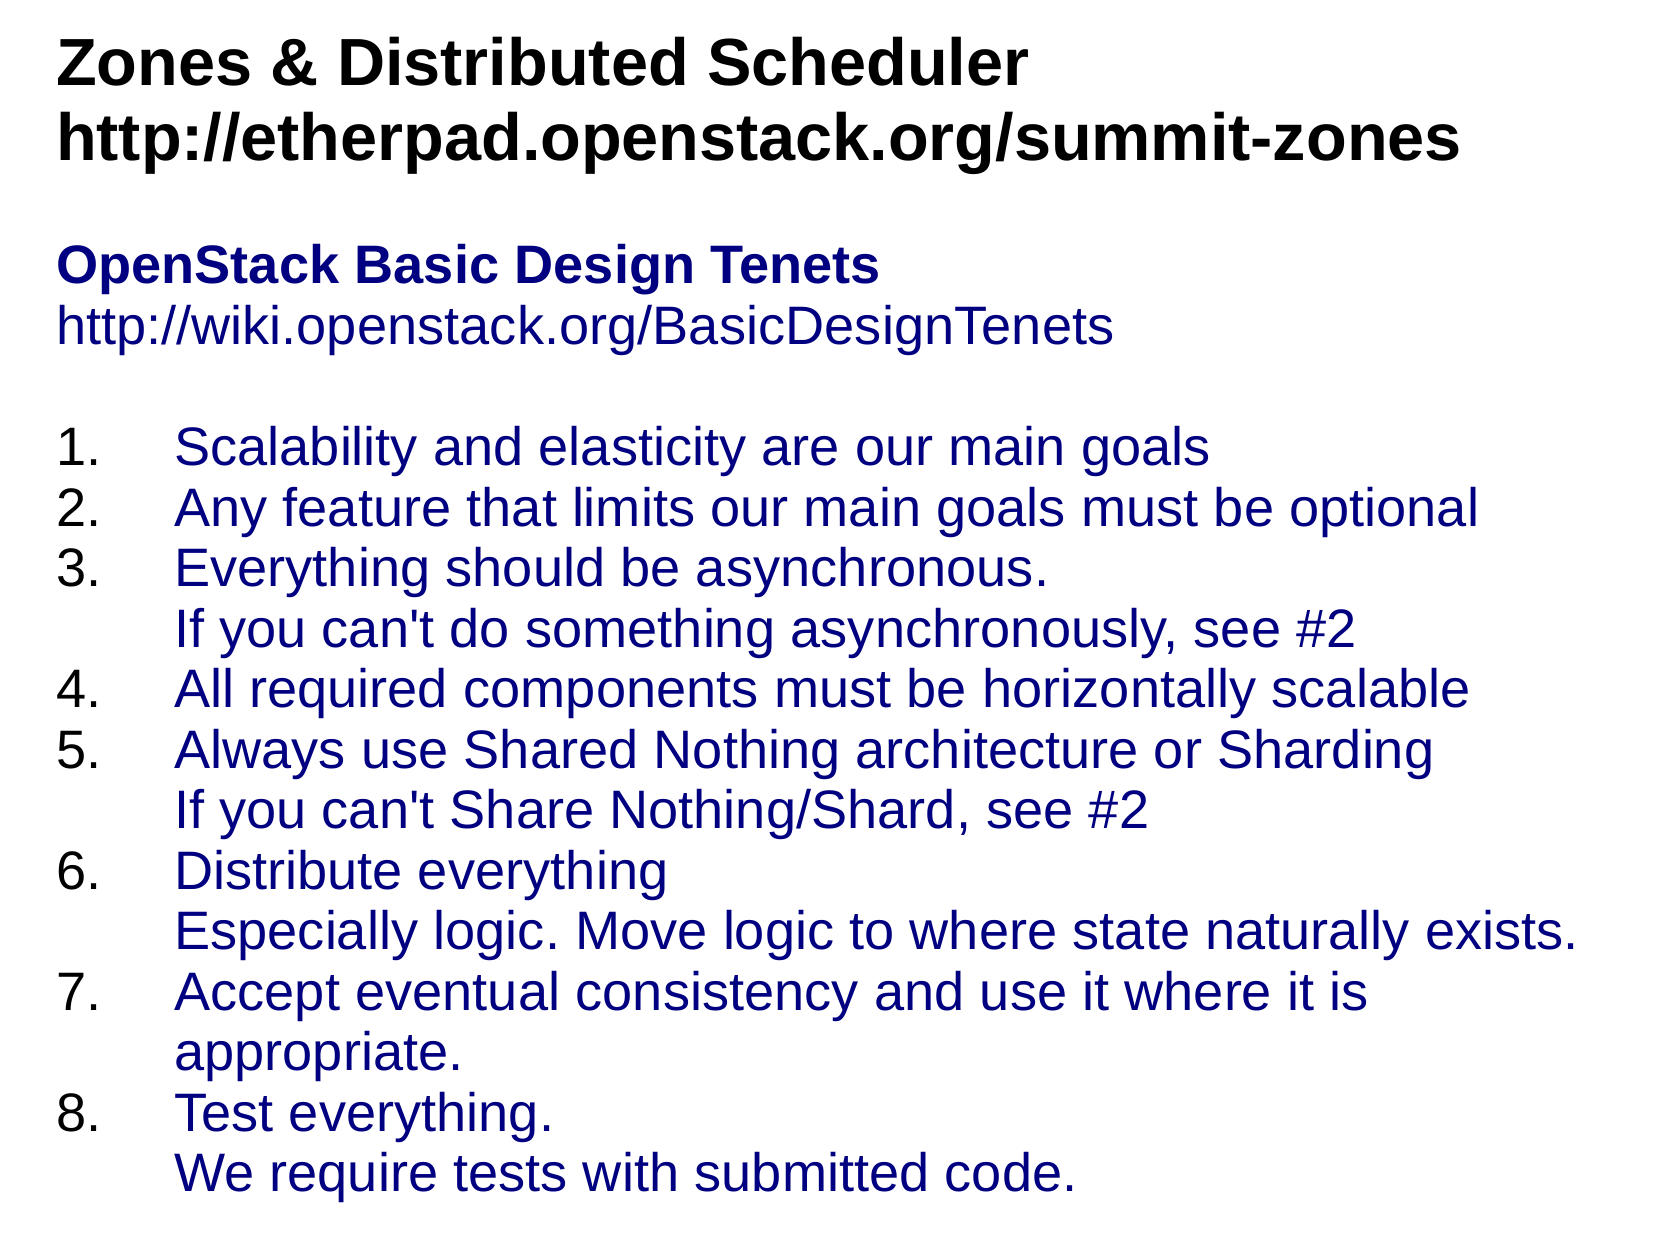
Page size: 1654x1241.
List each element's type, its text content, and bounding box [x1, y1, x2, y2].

text_box Zones & Distributed Scheduler http://etherpad.openstack.org/summit-zones OpenStack Basic Design Tenets http://wiki.openstack.org/BasicDesignTenets Scalability and elasticity are our main goals Any feature that limits our main goals must be optional Everything should be asynchronous. If you can't do something asynchronously, see #2 All required components must be horizontally scalable Always use Shared Nothing architecture or Sharding If you can't Share Nothing/Shard, see #2 Distribute everything Especially logic. Move logic to where state naturally exists. Accept eventual consistency and use it where it is appropriate. Test everything. We require tests with submitted code. [41, 17, 1607, 1213]
